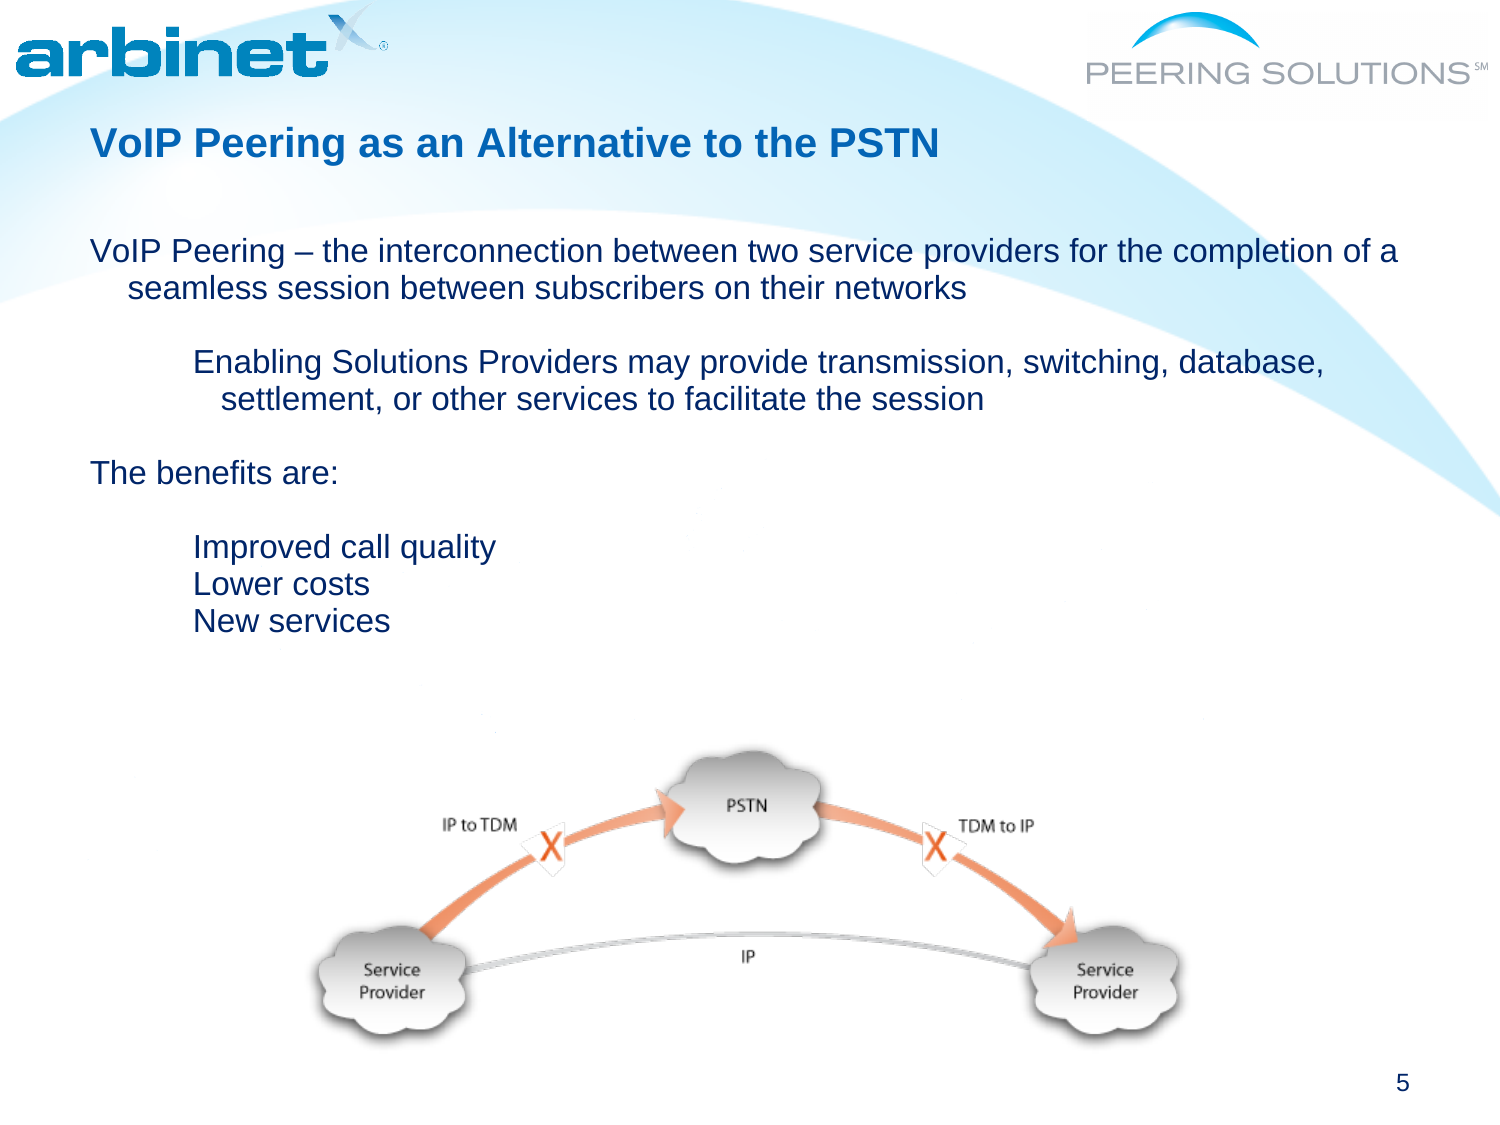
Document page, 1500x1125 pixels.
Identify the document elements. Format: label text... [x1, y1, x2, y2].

list VoIP Peering – the interconnection between two service providers for the completion of a seamless session between subscribers on their networks Enabling Solutions Providers may provide transmission, switching, database, settlement, or other services to facilitate the session The benefits are: Improved call quality Lower costs New services [75, 224, 1426, 726]
title VoIP Peering as an Alternative to the PSTN [75, 112, 1426, 178]
picture [0, 0, 1500, 1125]
